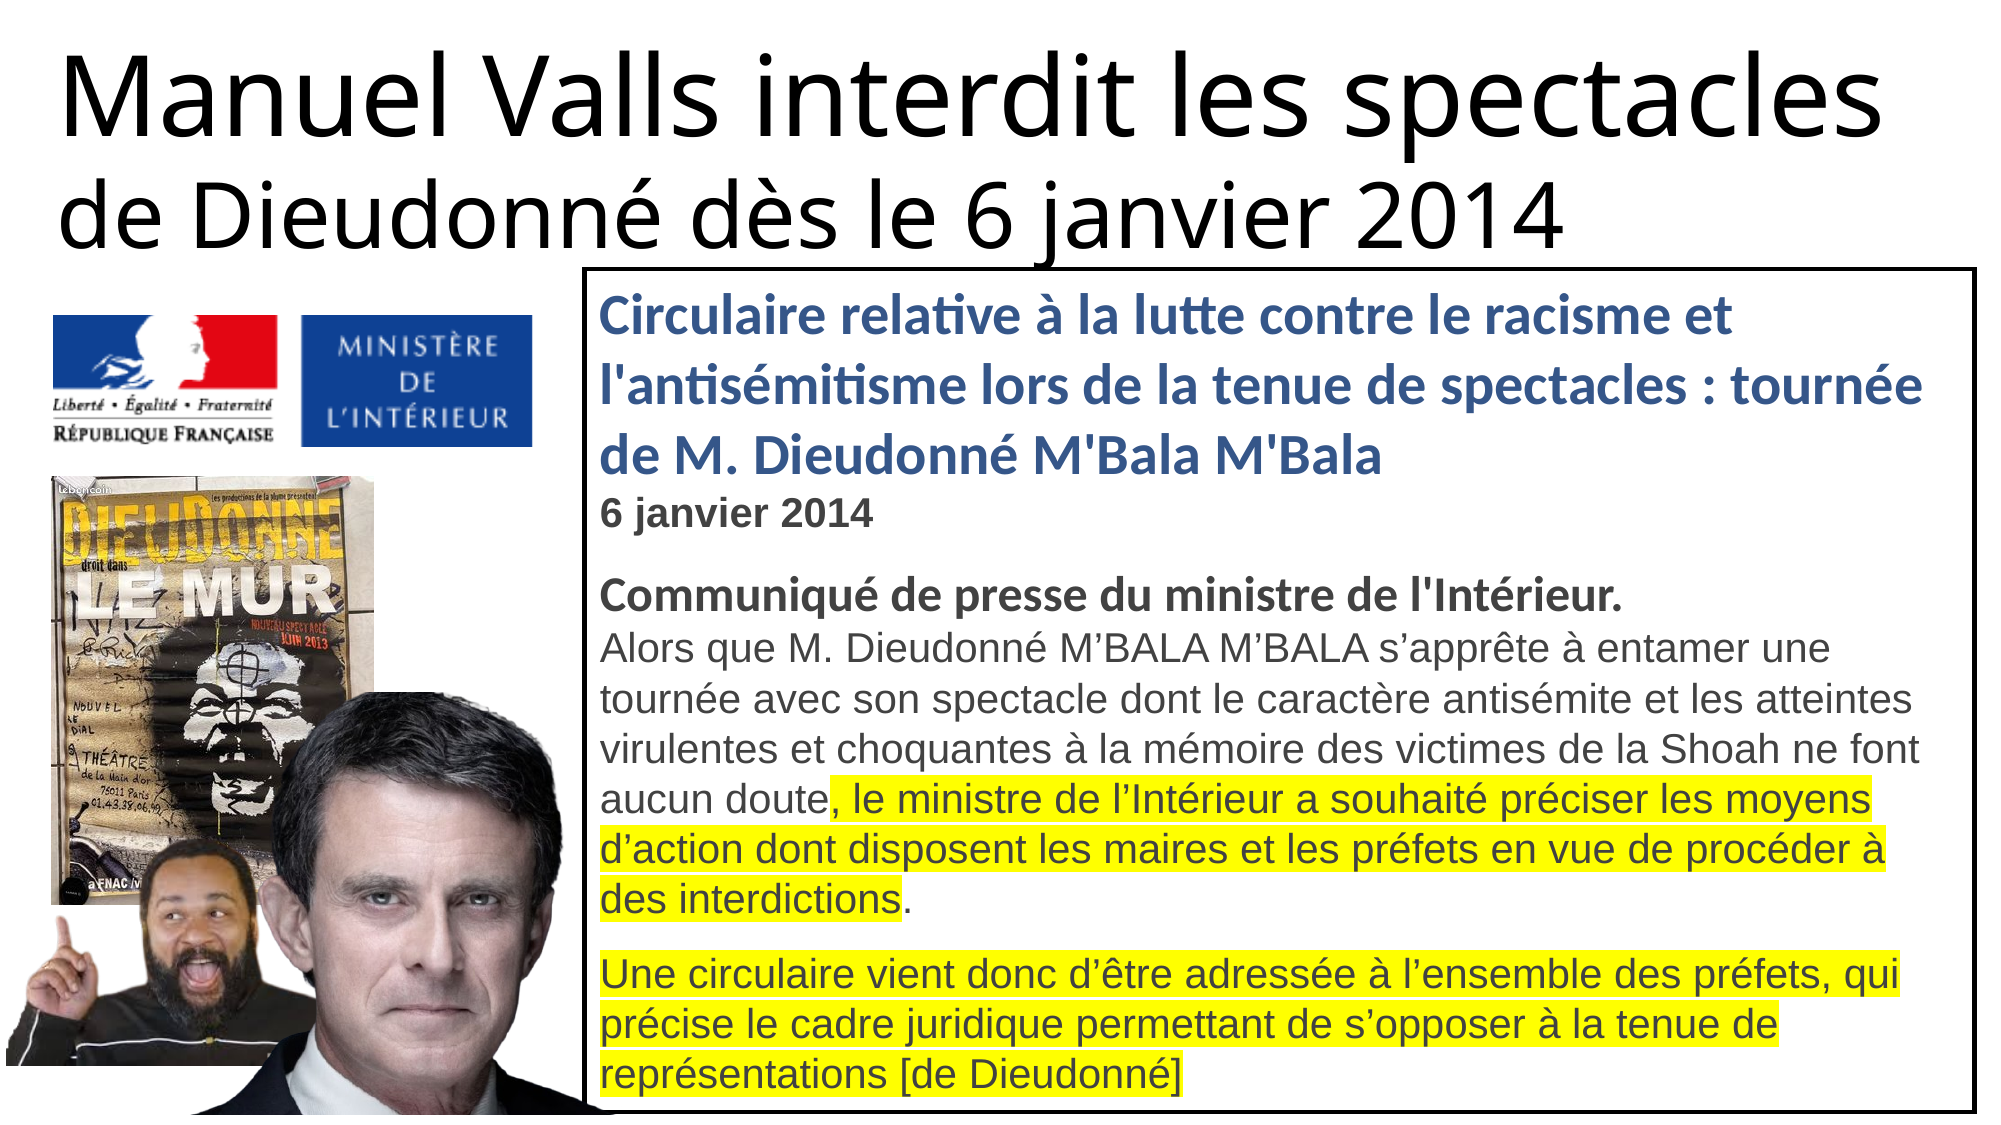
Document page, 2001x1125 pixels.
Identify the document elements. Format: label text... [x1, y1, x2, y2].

picture [6, 476, 651, 1115]
text_box Manuel Valls interdit les spectacles de Dieudonné dès le 6 janvier 2014 [41, 43, 2000, 278]
text_box Circulaire relative à la lutte contre le racisme et l'antisémitisme lors de la tenue de spectacles : tournée de M. Dieudonné M'Bala M'Bala 6 janvier 2014 Communiqué de presse du ministre de l'Intérieur. Alors que M. Dieudonné M’BALA M’BALA s’apprête à entamer une tournée avec son spectacle dont le caractère antisémite et les atteintes virulentes et choquantes à la mémoire des victimes de la Shoah ne font aucun doute, le ministre de l’Intérieur a souhaité préciser les moyens d’action dont disposent les maires et les préfets en vue de procéder à des interdictions. Une circulaire vient donc d’être adressée à l’ensemble des préfets, qui précise le cadre juridique permettant de s’opposer à la tenue de représentations [de Dieudonné] [584, 268, 1975, 1113]
picture [53, 315, 556, 447]
